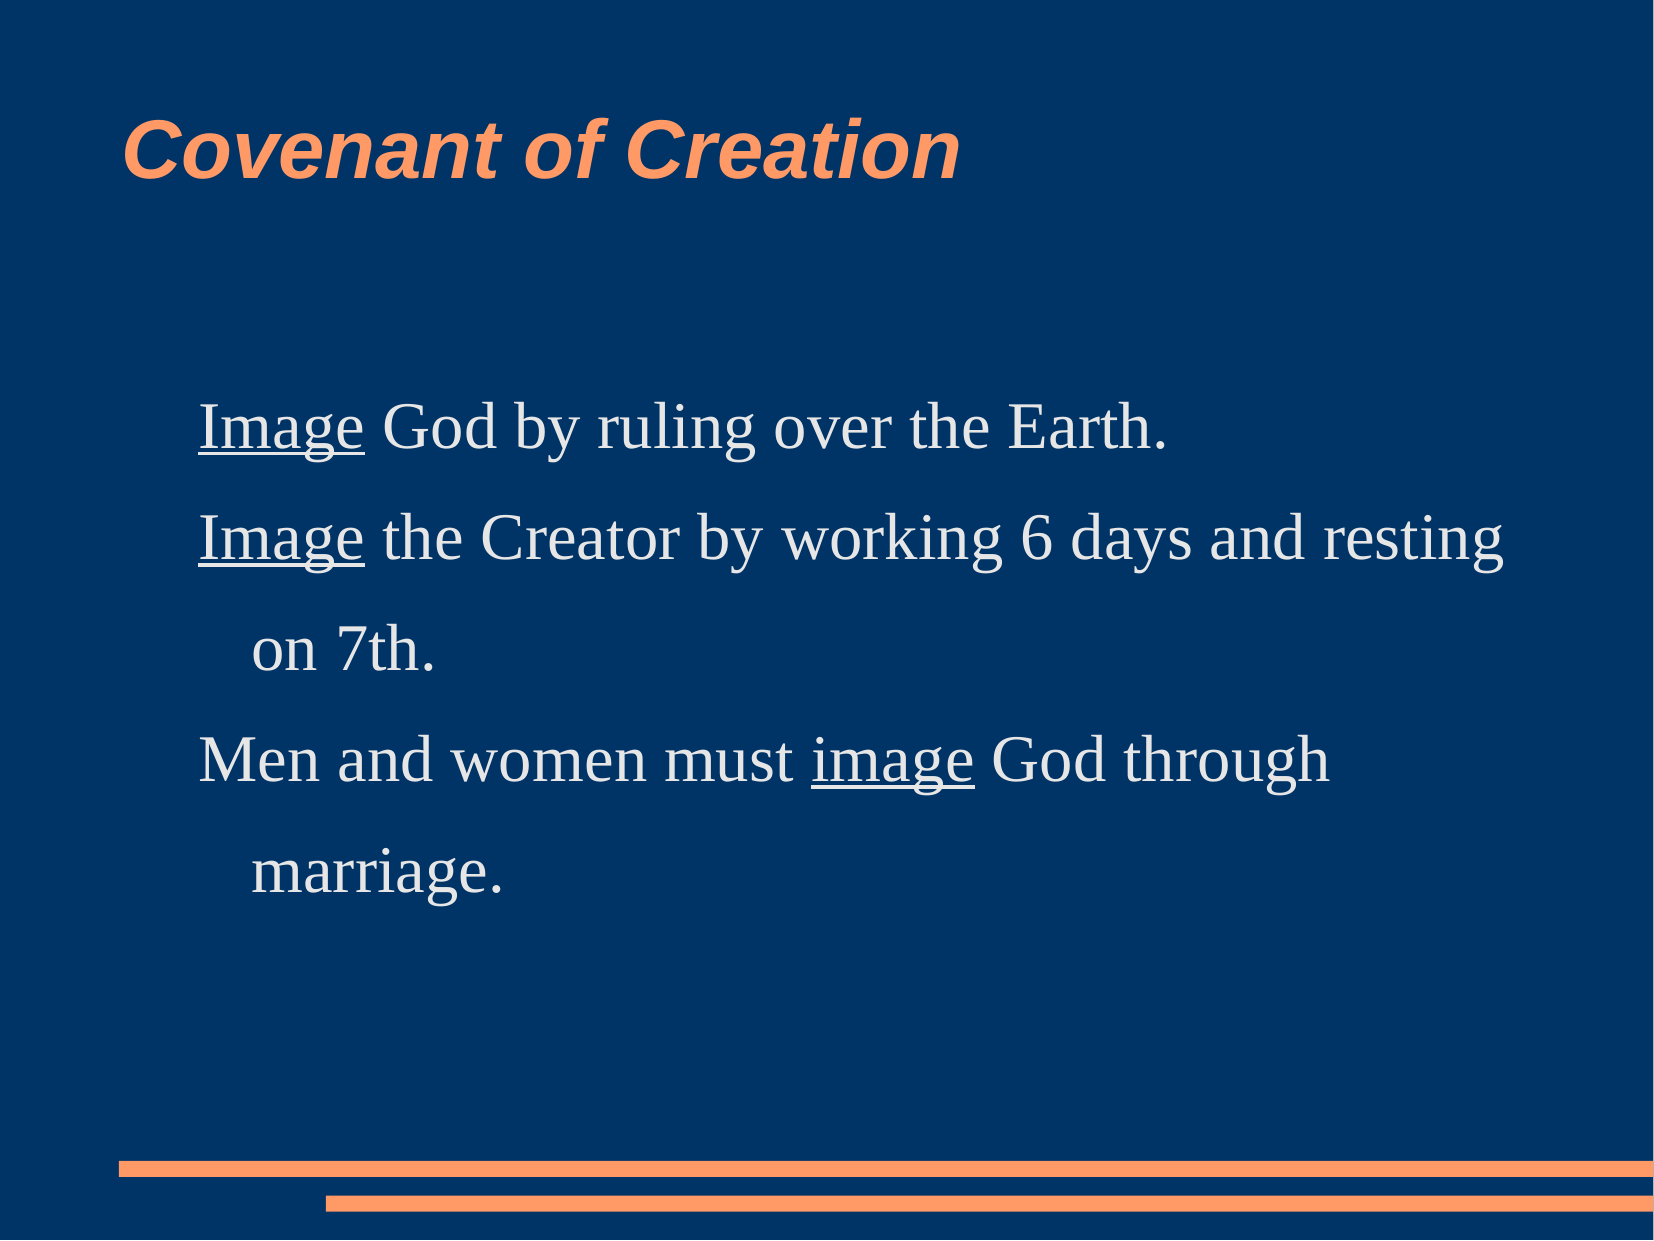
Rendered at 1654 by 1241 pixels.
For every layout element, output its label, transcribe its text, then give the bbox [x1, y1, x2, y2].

title Covenant of Creation [121, 46, 1534, 254]
list Image God by ruling over the Earth. Image the Creator by working 6 days and resting on 7th. Men and women must image God through marriage. [180, 351, 1536, 945]
